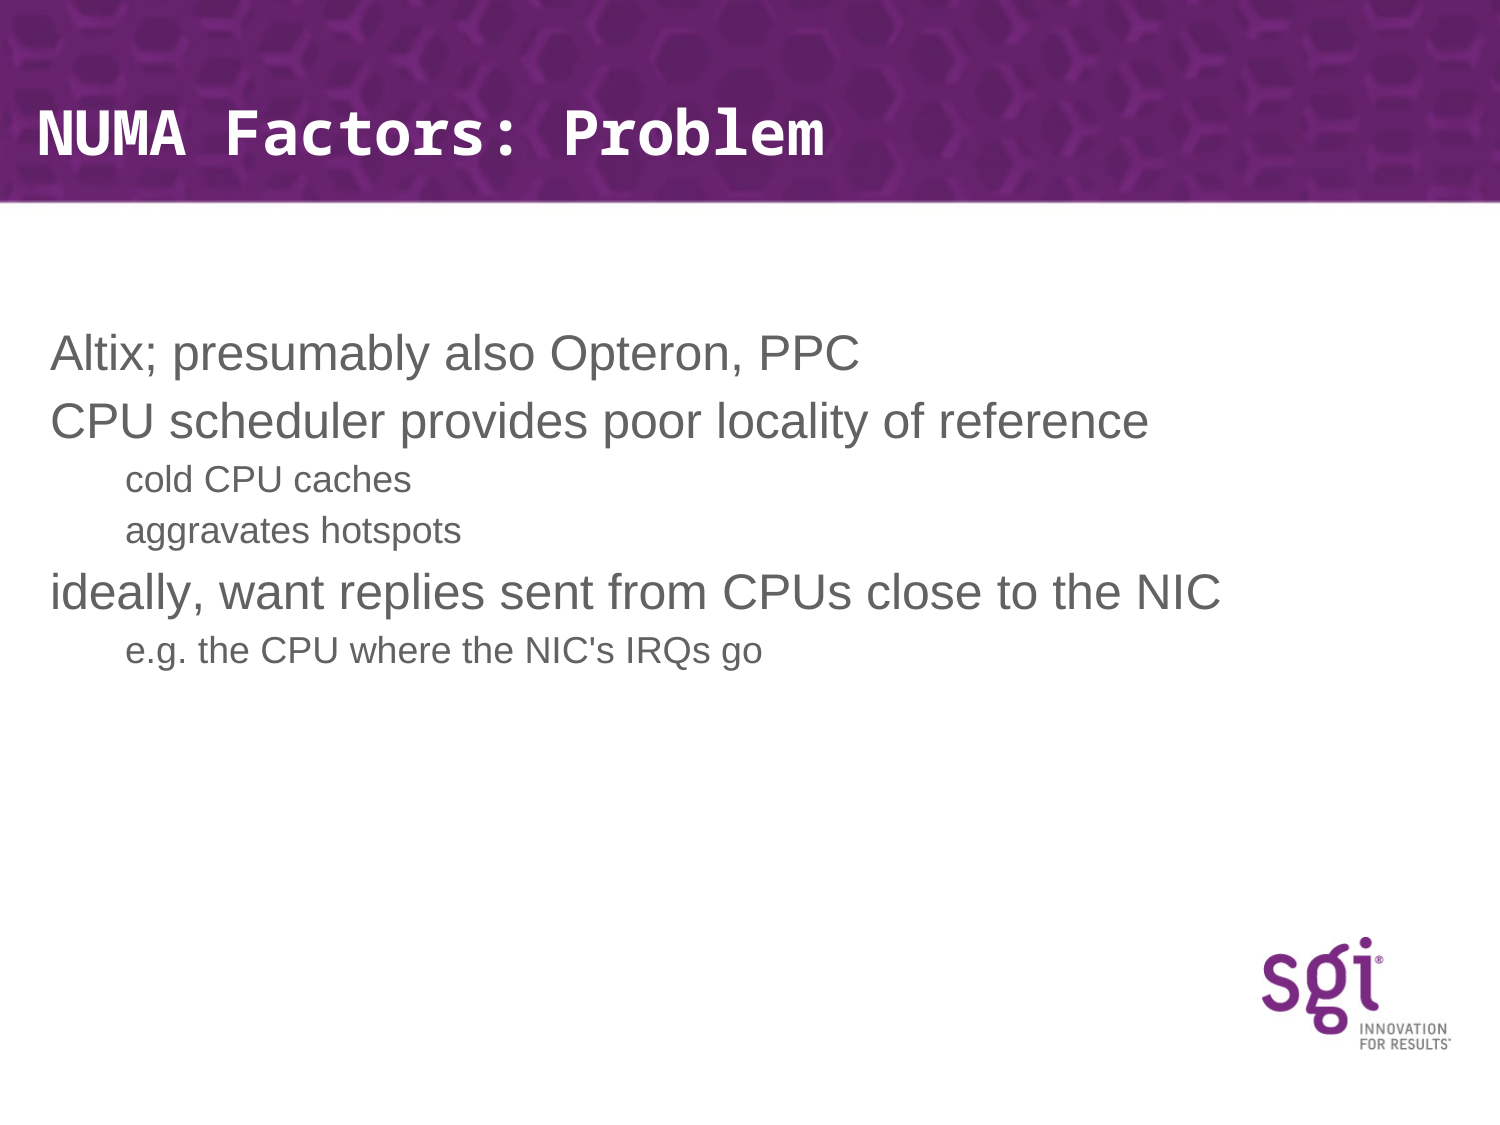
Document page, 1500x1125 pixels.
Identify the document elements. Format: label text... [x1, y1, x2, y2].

list Altix; presumably also Opteron, PPC CPU scheduler provides poor locality of reference cold CPU caches aggravates hotspots ideally, want replies sent from CPUs close to the NIC e.g. the CPU where the NIC's IRQs go [50, 324, 1326, 848]
picture [0, 0, 1500, 1050]
title NUMA Factors: Problem [37, 37, 1313, 226]
